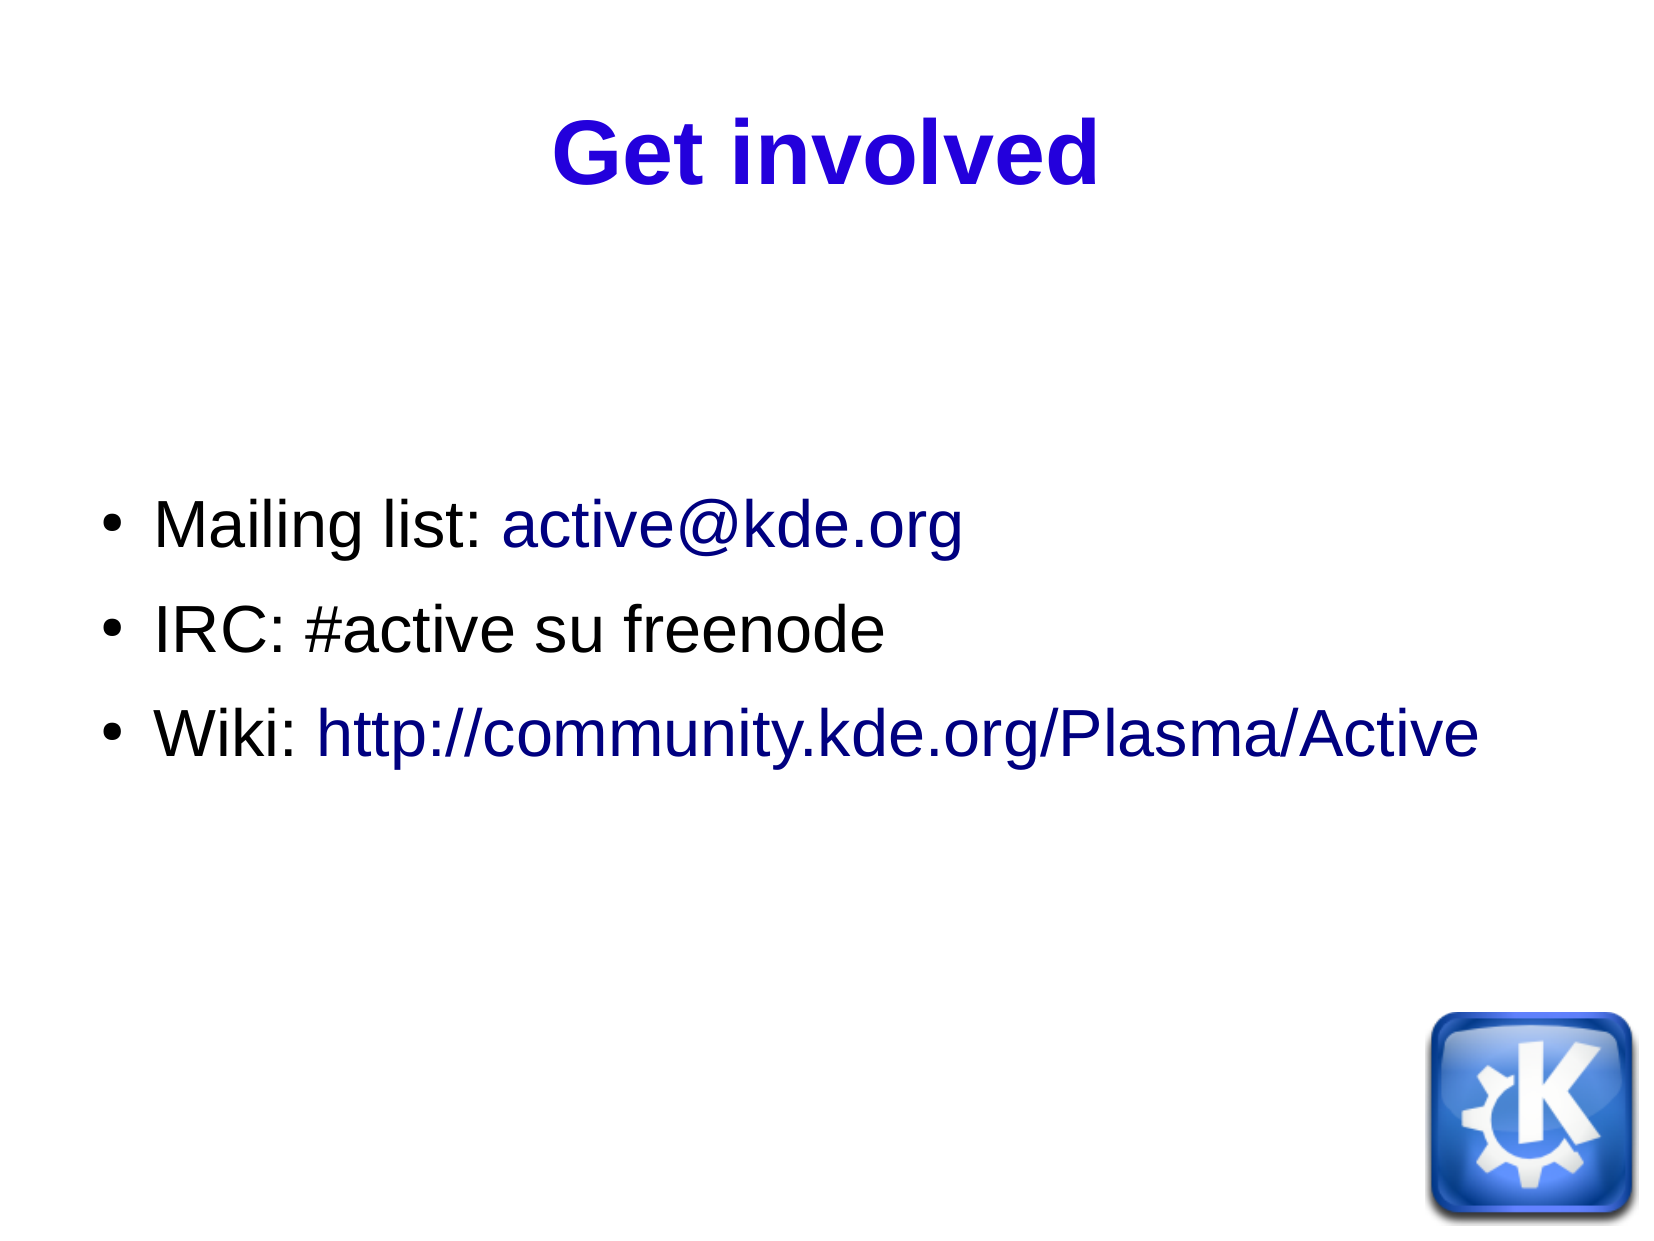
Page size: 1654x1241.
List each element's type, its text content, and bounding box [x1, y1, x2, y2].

title Get involved [82, 49, 1571, 257]
list Mailing list: active@kde.org IRC: #active su freenode Wiki: http://community.kde.org/Plasma/Active [82, 487, 1571, 1109]
picture [1425, 1012, 1639, 1226]
